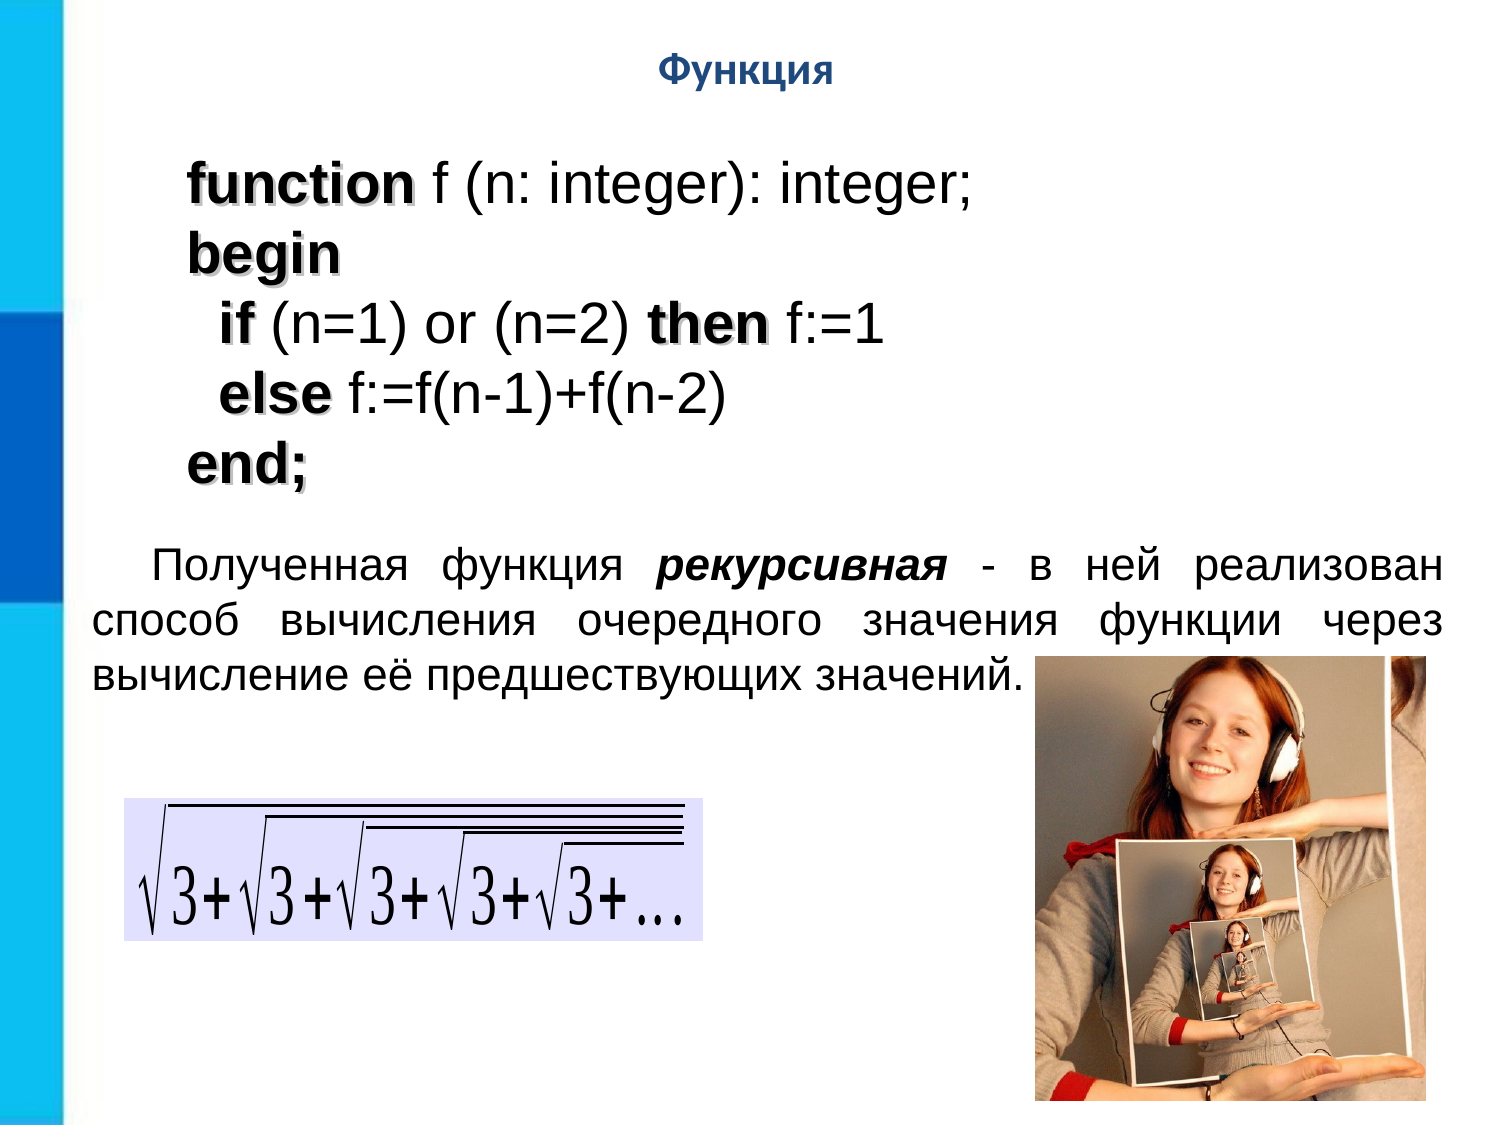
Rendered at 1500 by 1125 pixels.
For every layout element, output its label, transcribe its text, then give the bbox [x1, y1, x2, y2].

picture [0, 0, 1500, 1125]
text_box function f (n: integer): integer; begin if (n=1) or (n=2) then f:=1 else f:=f(n-1)+f(n-2) end; [112, 137, 1377, 503]
text_box Функция [88, 30, 1425, 102]
text_box Полученная функция рекурсивная - в ней реализован способ вычисления очередного значения функции через вычисление её предшествующих значений. [76, 527, 1459, 708]
chart [123, 798, 703, 942]
